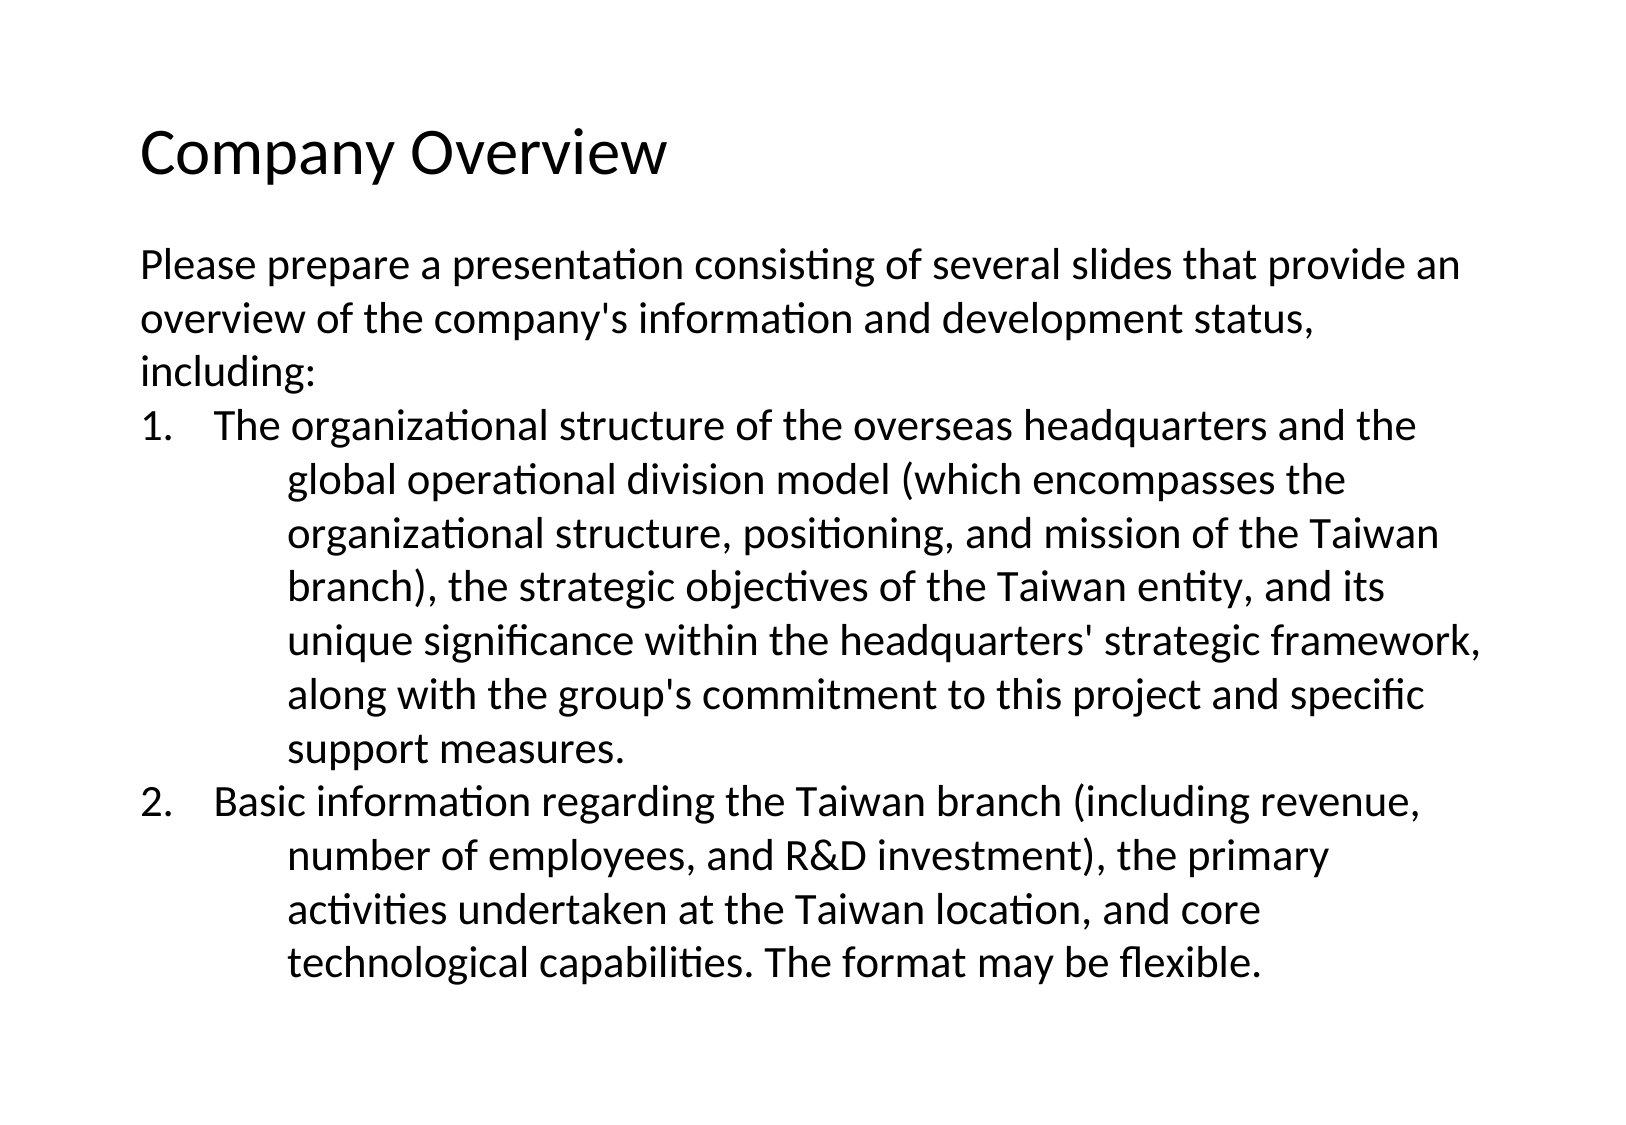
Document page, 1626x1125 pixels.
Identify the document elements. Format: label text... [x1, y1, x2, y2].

title Company Overview [125, 99, 1501, 211]
list Please prepare a presentation consisting of several slides that provide an overview of the company's information and development status, including: The organizational structure of the overseas headquarters and the global operational division model (which encompasses the organizational structure, positioning, and mission of the Taiwan branch), the strategic objectives of the Taiwan entity, and its unique significance within the headquarters' strategic framework, along with the group's commitment to this project and specific support measures. Basic information regarding the Taiwan branch (including revenue, number of employees, and R&D investment), the primary activities undertaken at the Taiwan location, and core technological capabilities. The format may be flexible. [125, 227, 1501, 1000]
